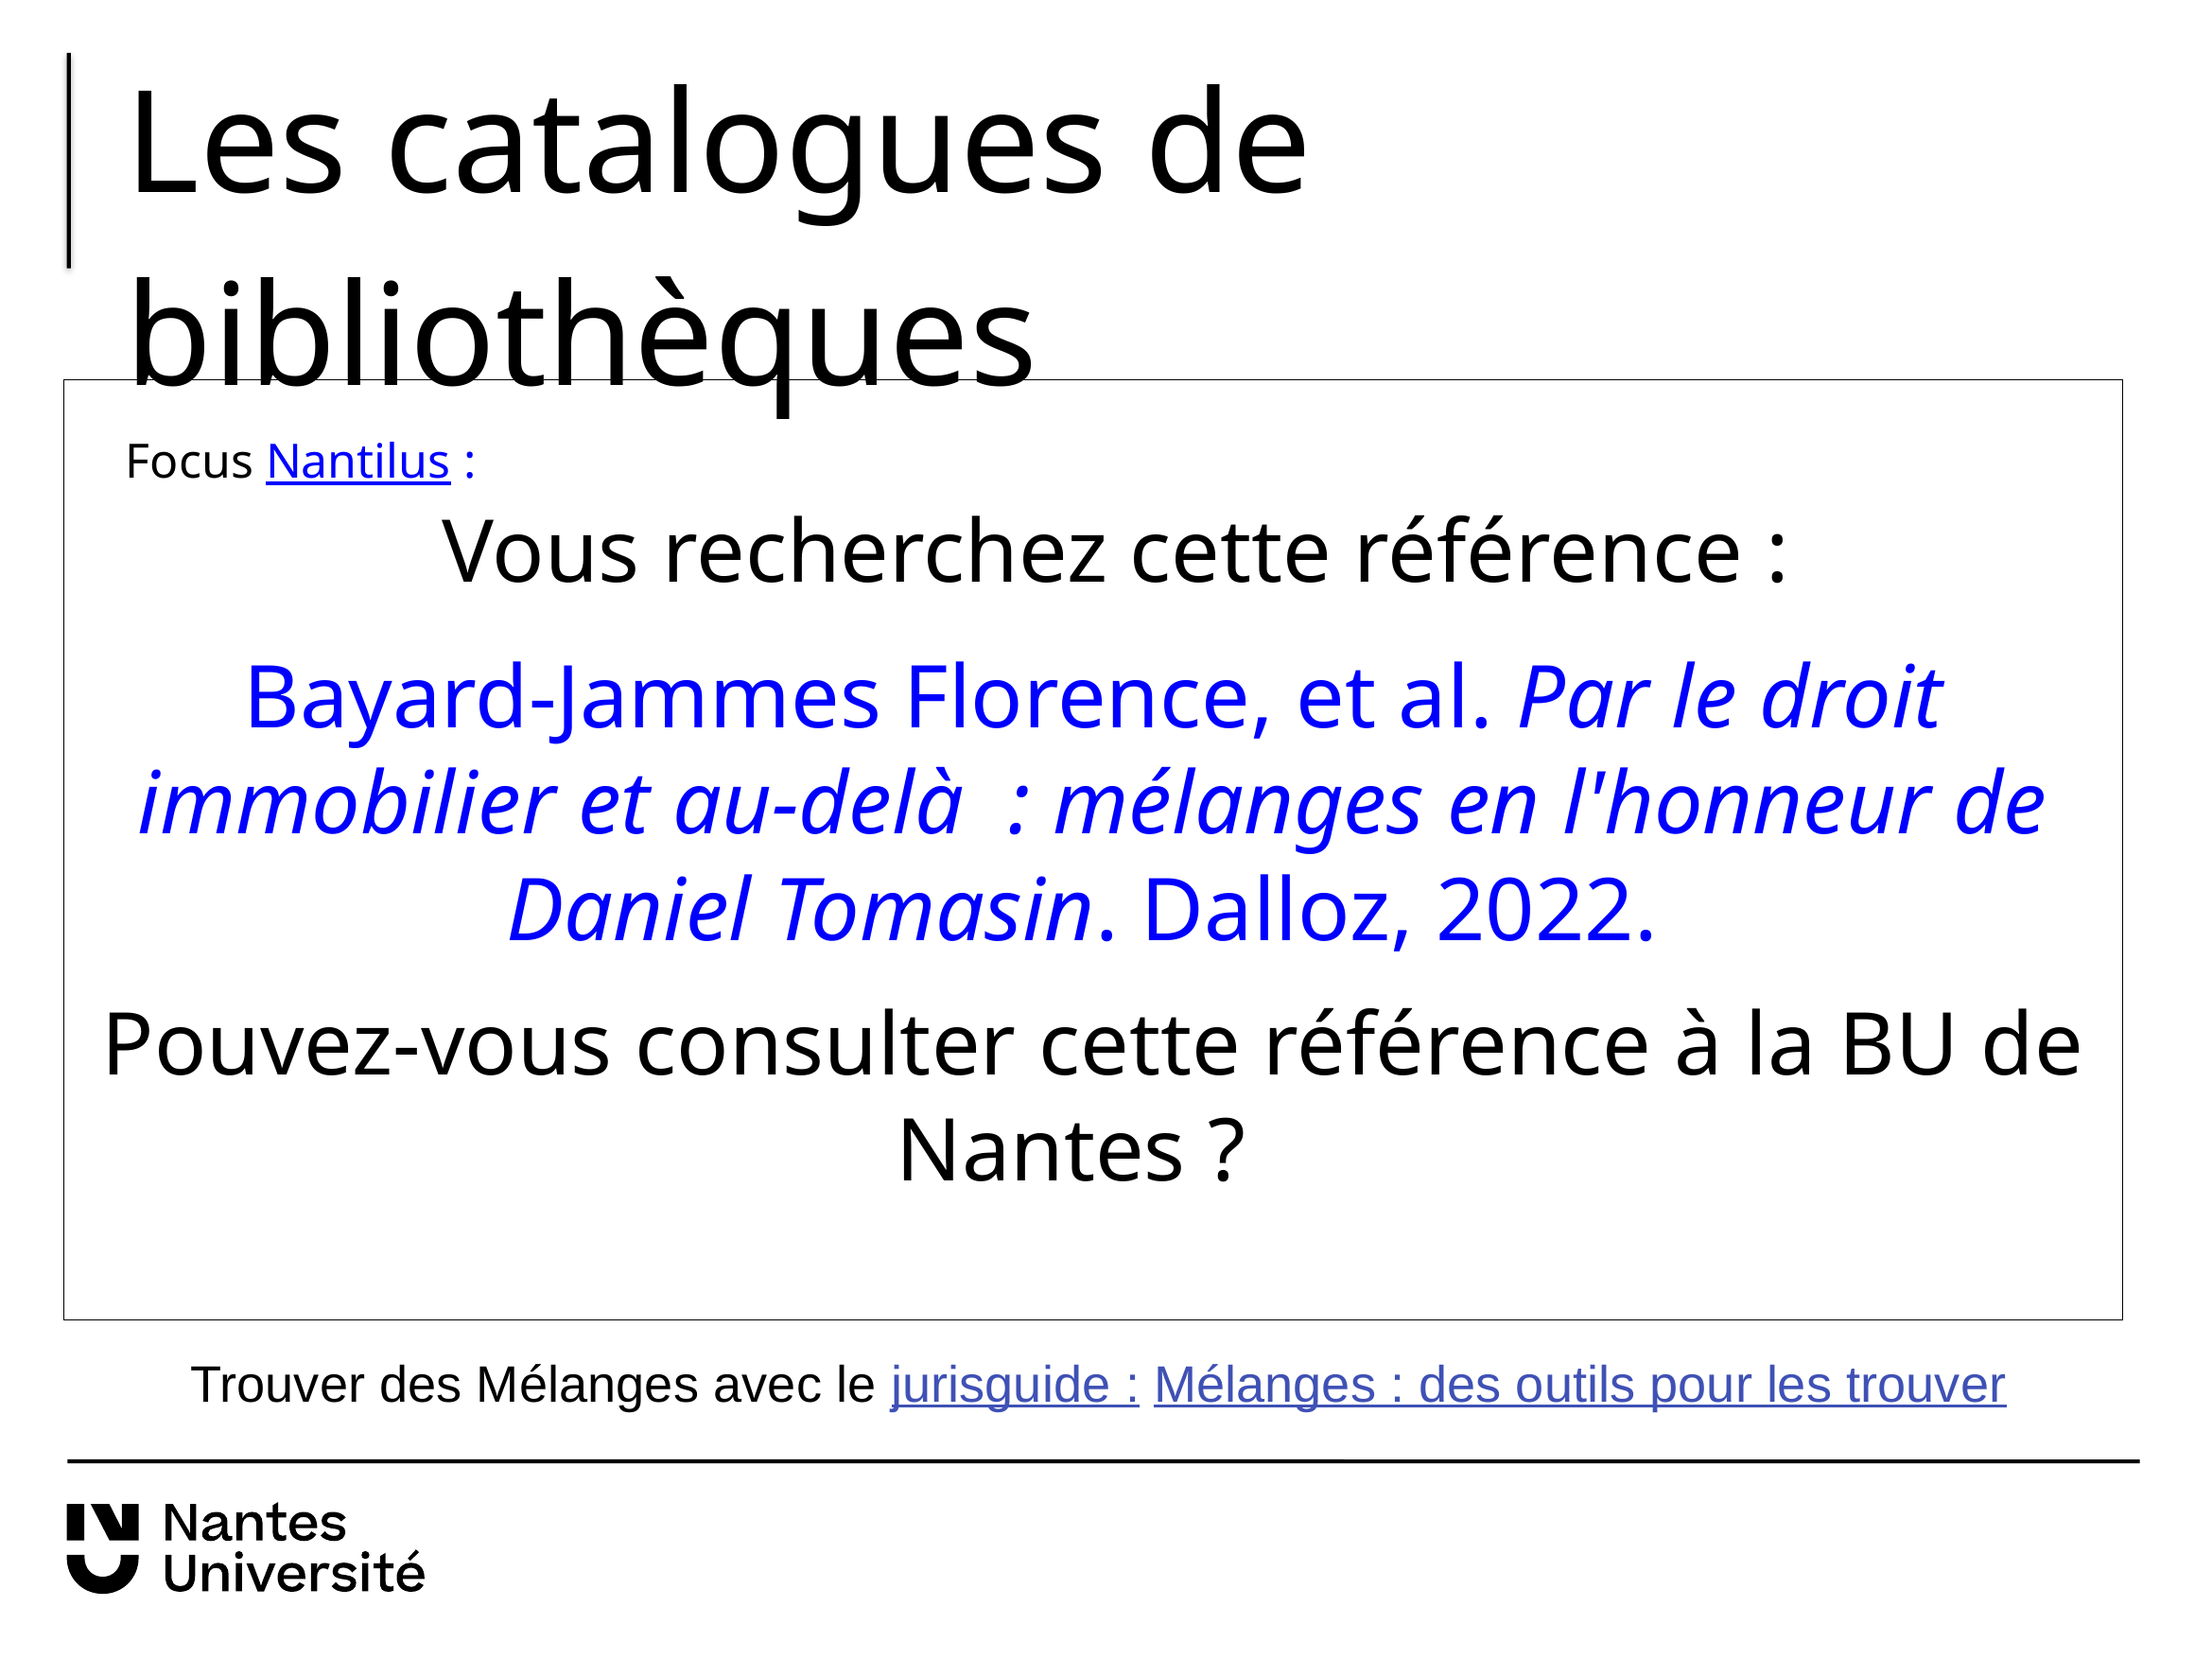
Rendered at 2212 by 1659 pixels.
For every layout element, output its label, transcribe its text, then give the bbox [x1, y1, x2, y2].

list Vous recherchez cette référence : Bayard-Jammes Florence, et al. Par le droit immobilier et au-delà : mélanges en l'honneur de Daniel Tomasin. Dalloz, 2022. Pouvez-vous consulter cette référence à la BU de Nantes ? [63, 379, 2123, 1320]
text_box Les catalogues de bibliothèques Focus Nantilus : [112, 33, 2179, 287]
text_box Trouver des Mélanges avec le jurisguide : Mélanges : des outils pour les trouver [176, 1348, 2039, 1421]
